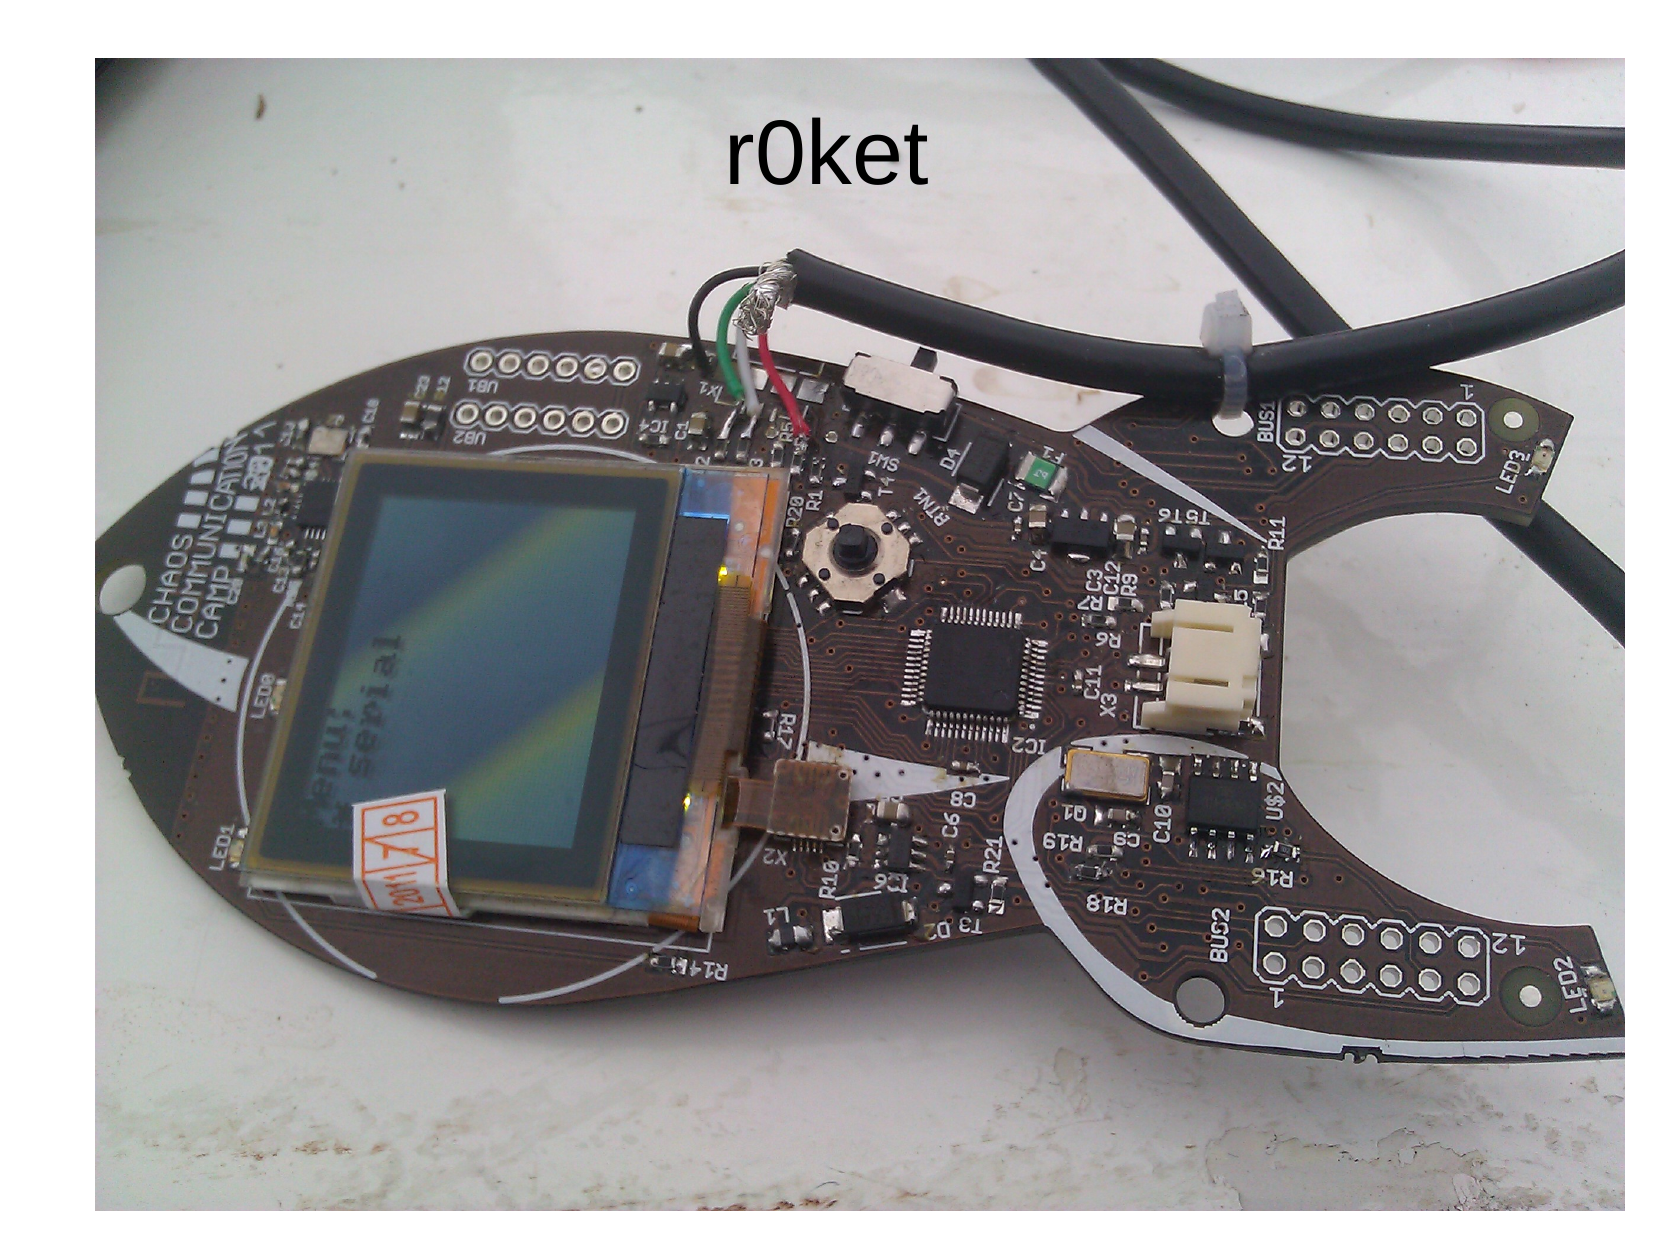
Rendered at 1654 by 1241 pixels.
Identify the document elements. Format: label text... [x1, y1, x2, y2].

title r0ket [82, 49, 1571, 257]
picture [95, 58, 1625, 1211]
